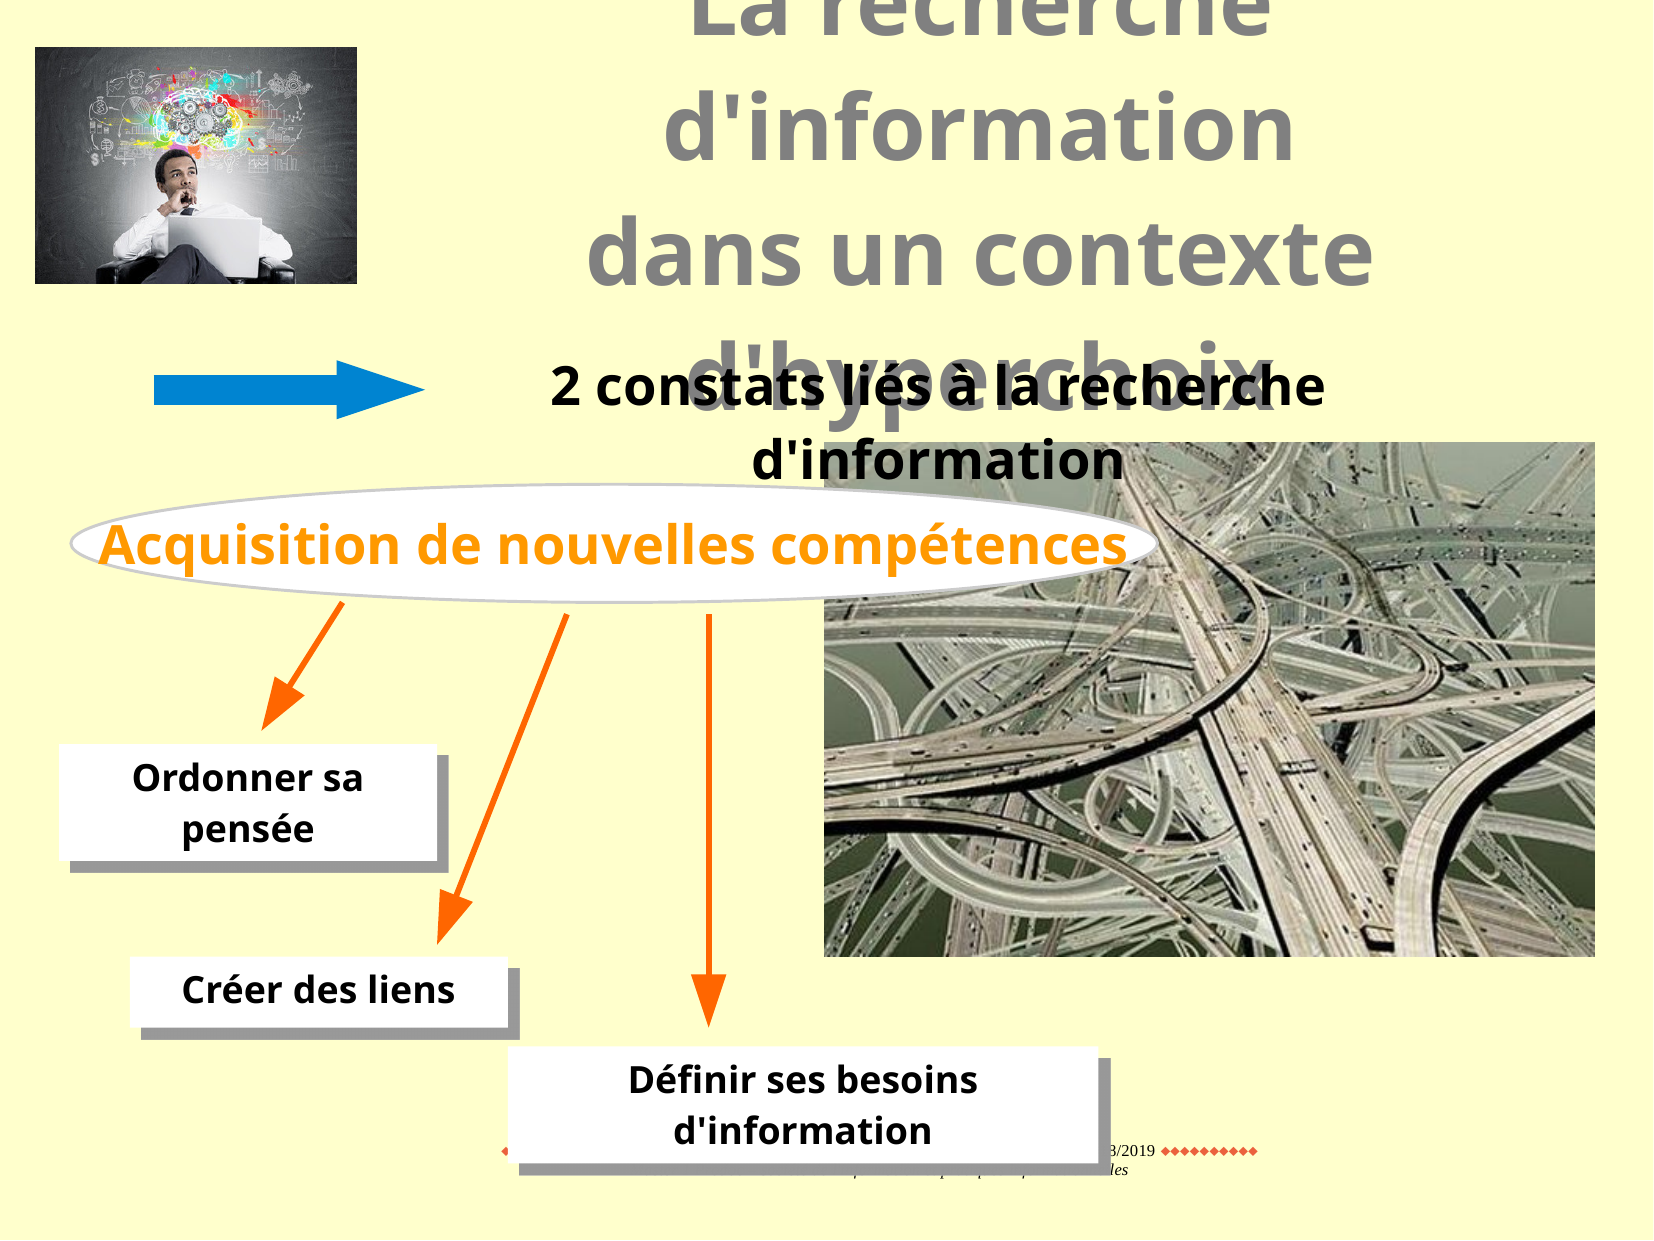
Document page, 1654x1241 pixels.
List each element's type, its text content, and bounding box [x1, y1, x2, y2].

text_box Créer des liens [129, 956, 508, 1028]
text_box Acquisition de nouvelles compétences [70, 484, 1158, 603]
picture [35, 47, 357, 284]
text_box Définir ses besoins d'information [507, 1046, 1099, 1111]
title La recherche d'information dans un contexte d'hyperchoix [377, 35, 1583, 340]
text_box Ordonner sa pensée [59, 744, 438, 815]
subtitle  Viviane Dupart, professeure documentaliste. Collège Charles Gounod, 2018/2019  Master 1 Prodoc – société de l'information et pratiques informationnelles [330, 1122, 1430, 1199]
picture [824, 442, 1595, 957]
text_box 2 constats liés à la recherche d'information [425, 339, 1453, 426]
